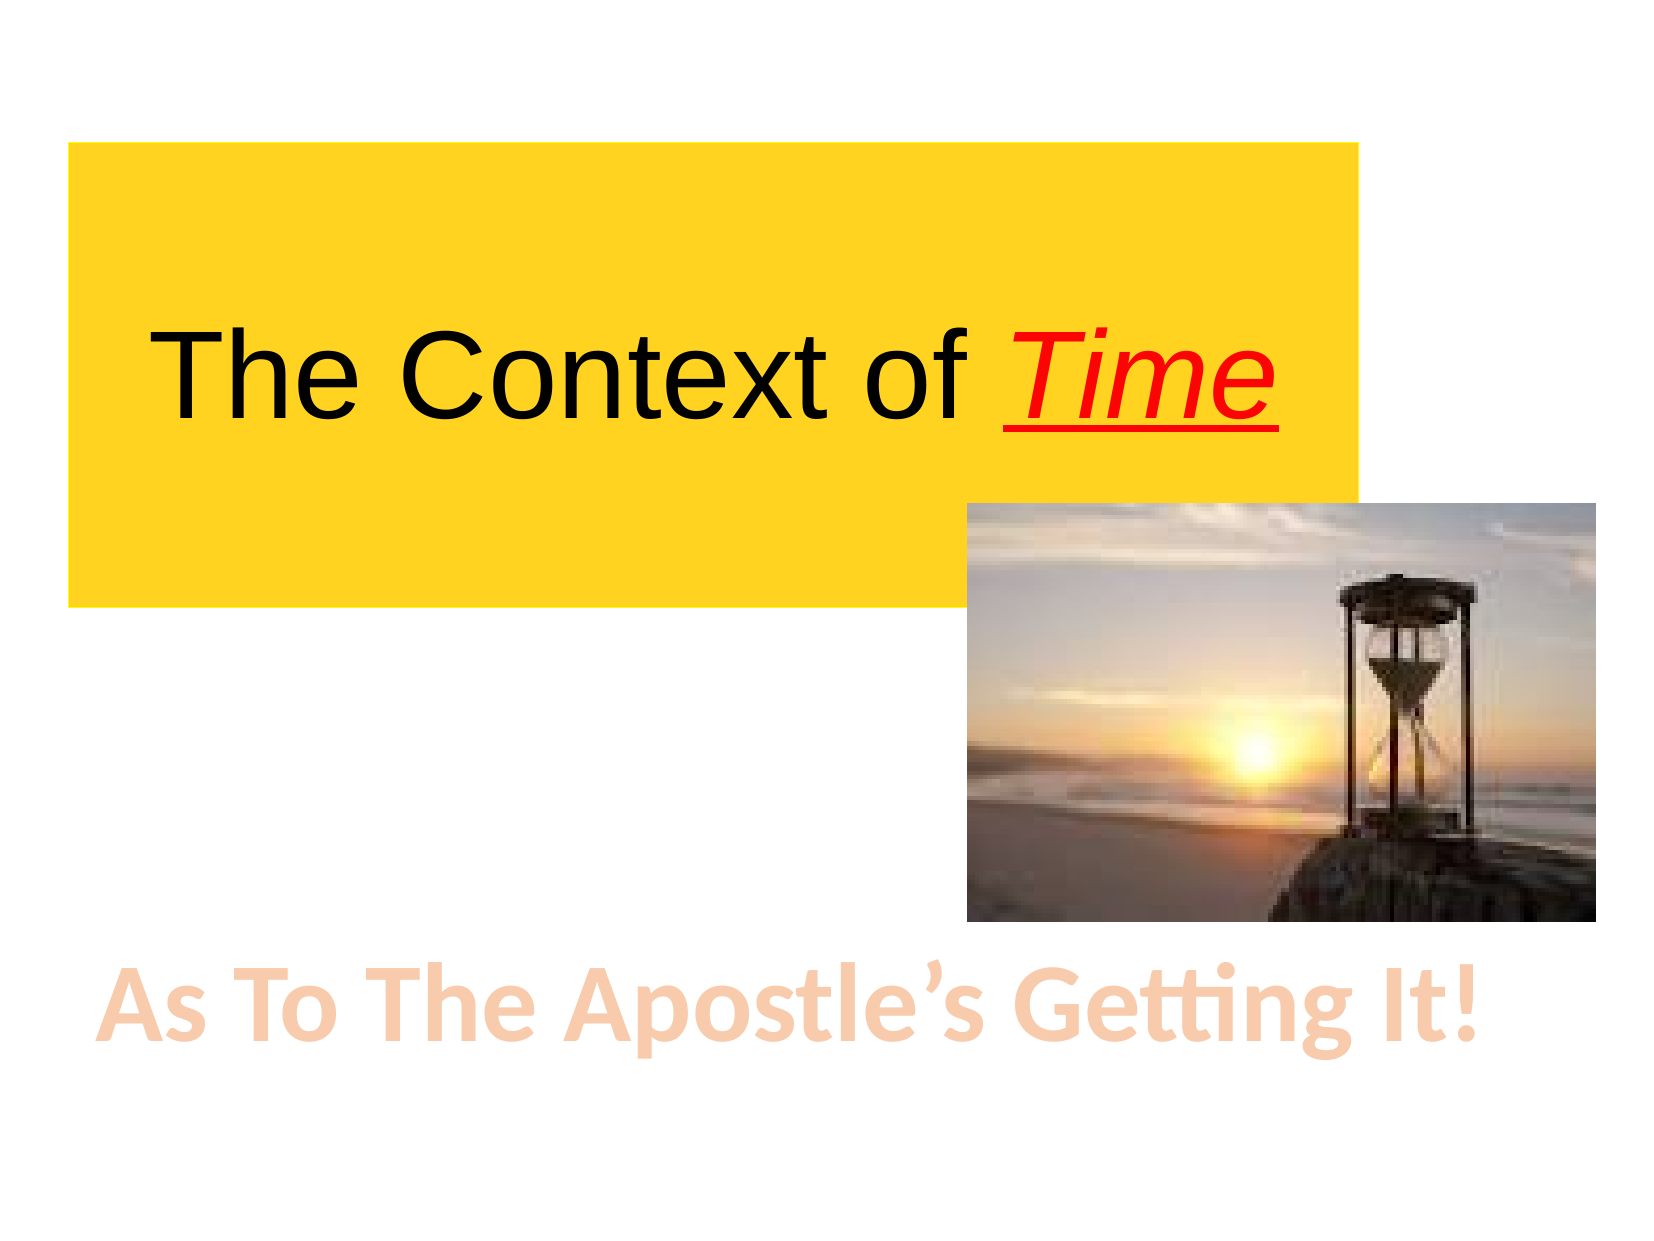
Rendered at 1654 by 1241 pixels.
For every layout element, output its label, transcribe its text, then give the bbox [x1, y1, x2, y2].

text_box The Context of Time [68, 142, 1359, 608]
text_box As To The Apostle’s Getting It! [58, 922, 1524, 1072]
picture [967, 503, 1596, 922]
